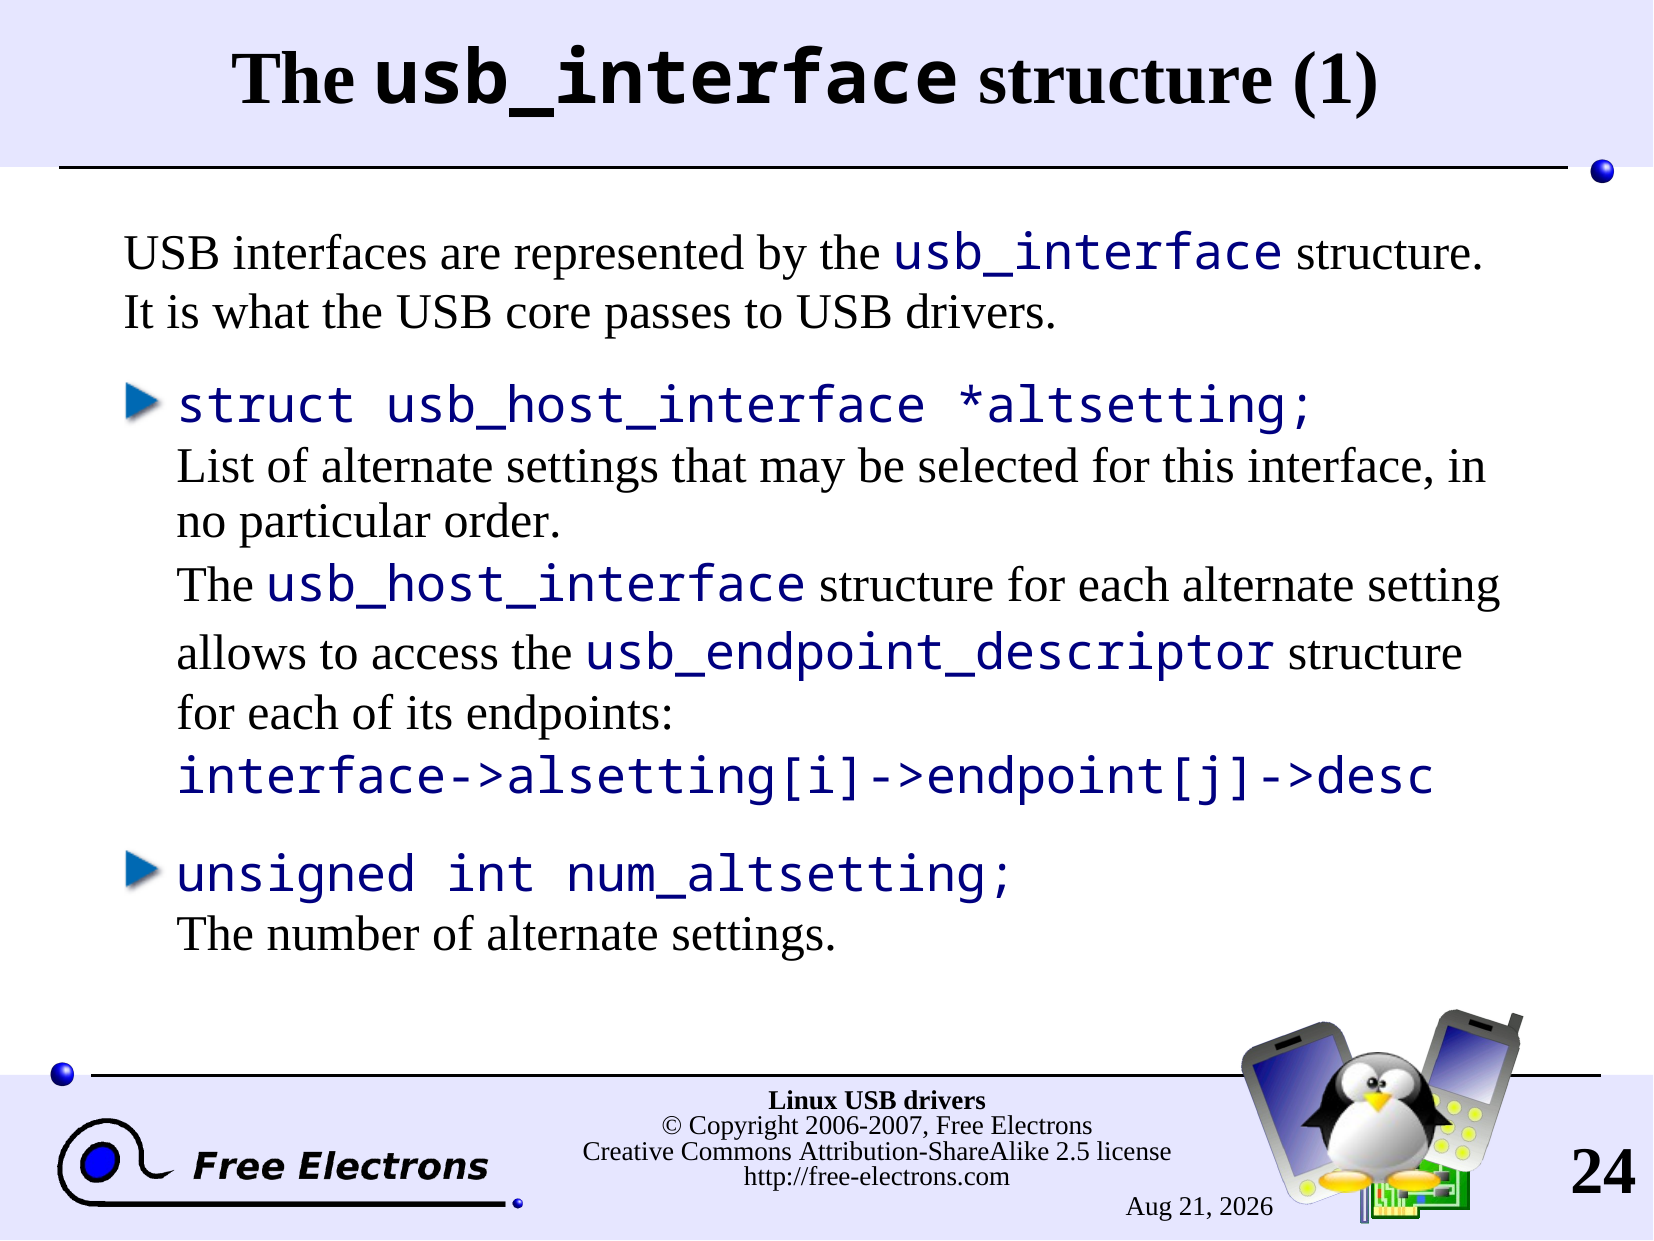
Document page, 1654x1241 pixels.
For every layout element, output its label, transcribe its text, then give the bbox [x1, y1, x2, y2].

picture [1231, 1007, 1538, 1241]
list USB interfaces are represented by the usb_interface structure. It is what the USB core passes to USB drivers. struct usb_host_interface *altsetting; List of alternate settings that may be selected for this interface, in no particular order. The usb_host_interface structure for each alternate setting allows to access the usb_endpoint_descriptor structure for each of its endpoints: interface->alsetting[i]->endpoint[j]->desc unsigned int num_altsetting; The number of alternate settings. [105, 216, 1518, 1066]
title The usb_interface structure (1) [60, 25, 1551, 124]
picture [50, 1107, 527, 1216]
